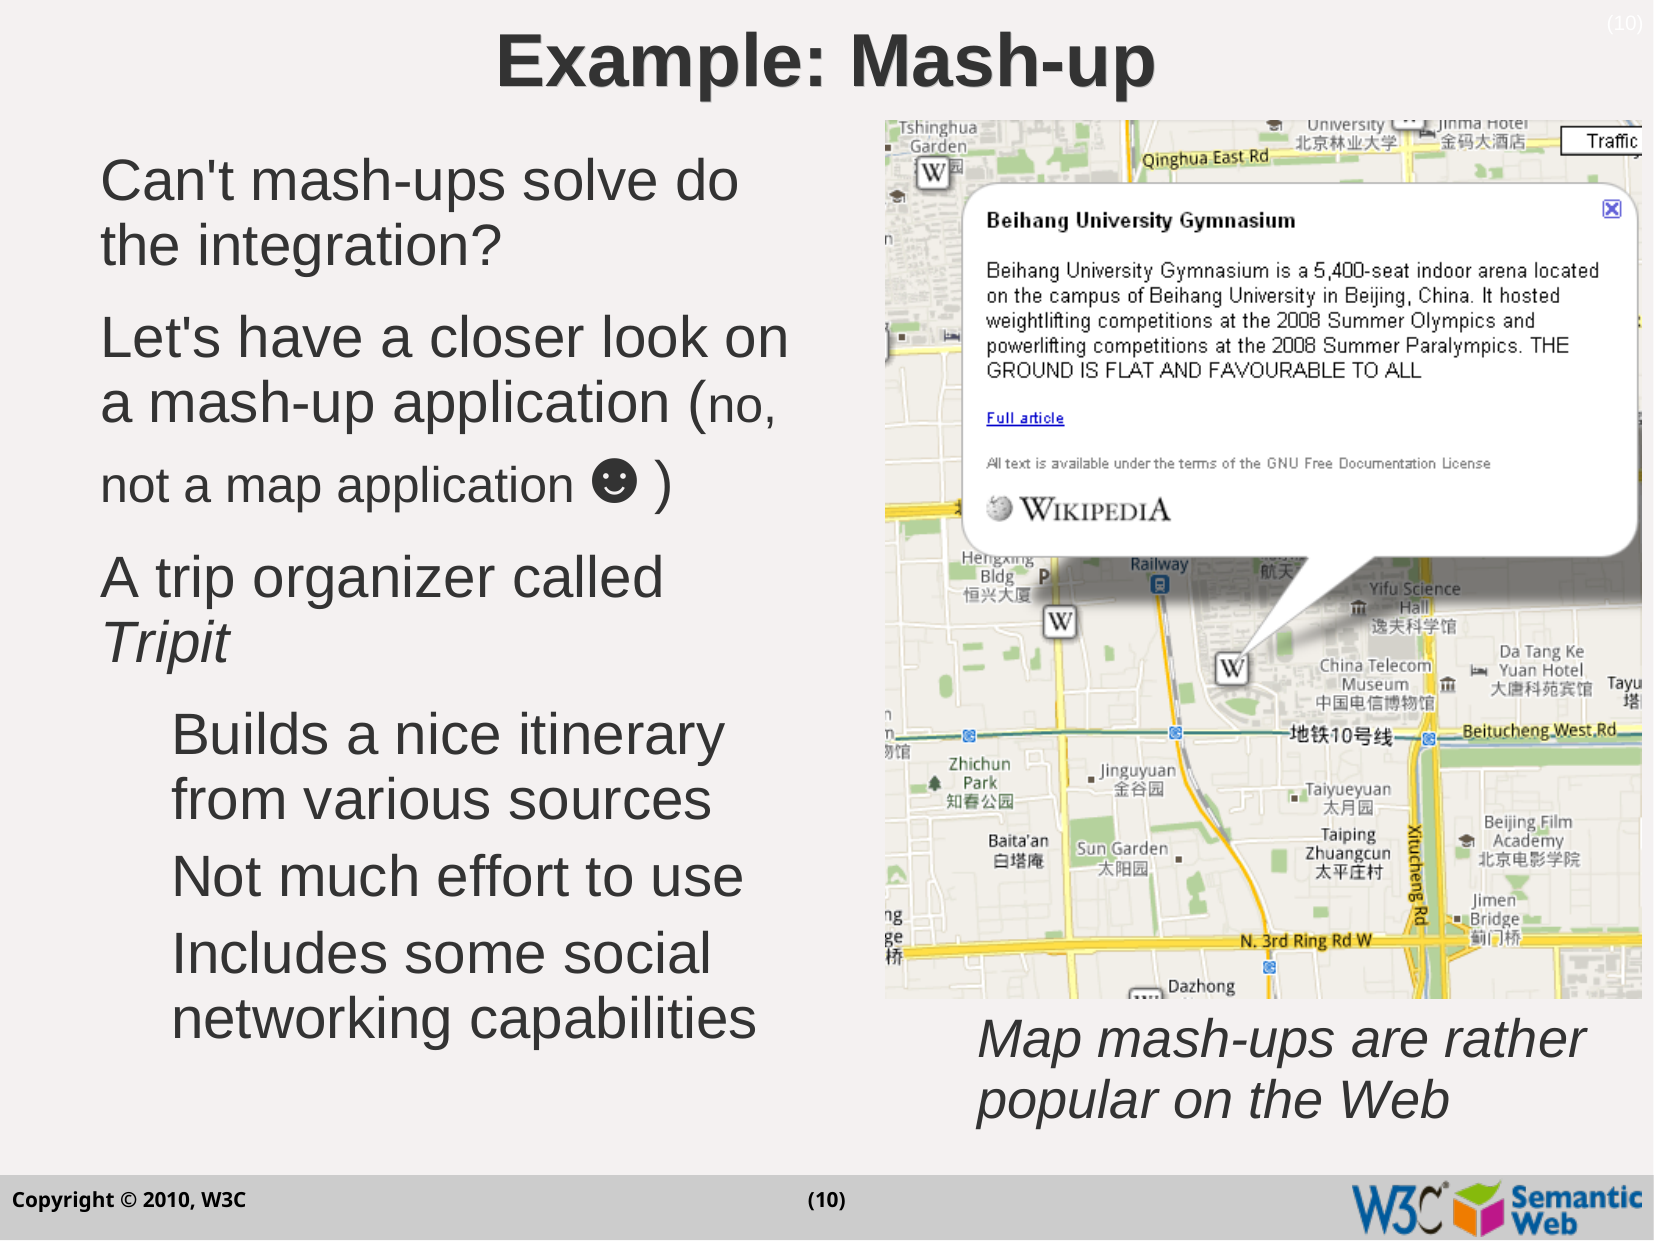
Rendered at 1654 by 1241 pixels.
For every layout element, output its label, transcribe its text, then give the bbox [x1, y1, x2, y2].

list Can't mash-ups solve do the integration? Let's have a closer look on a mash-up application (no, not a map application☻) A trip organizer called Tripit Builds a nice itinerary from various sources Not much effort to use Includes some social networking capabilities [29, 147, 808, 1134]
title Example: Mash-up [0, 0, 1654, 119]
picture [885, 120, 1642, 999]
picture [1352, 1178, 1642, 1237]
list Map mash-ups are rather popular on the Web [977, 1008, 1654, 1130]
